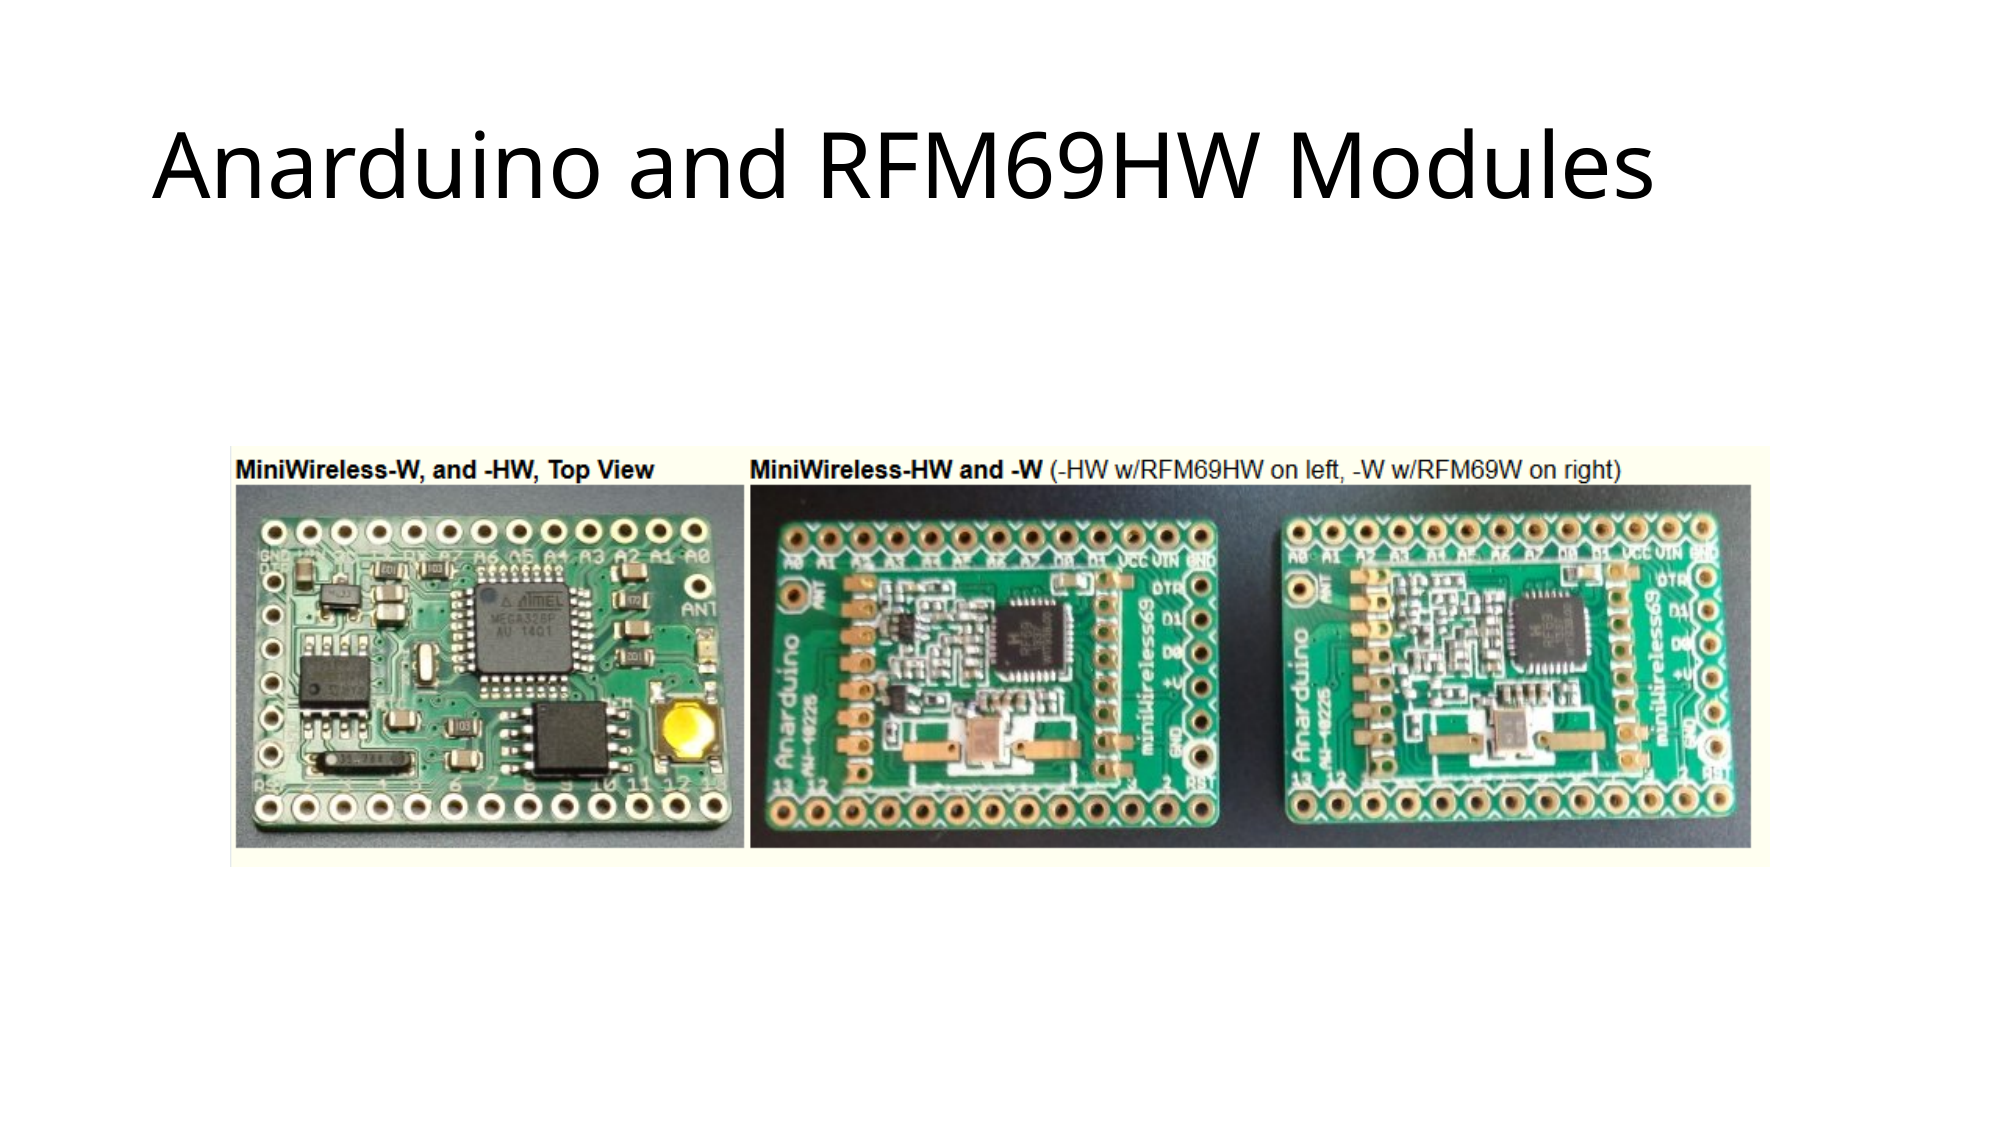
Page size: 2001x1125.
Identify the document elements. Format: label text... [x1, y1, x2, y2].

text_box Anarduino and RFM69HW Modules [137, 59, 1863, 278]
picture [230, 446, 1770, 867]
